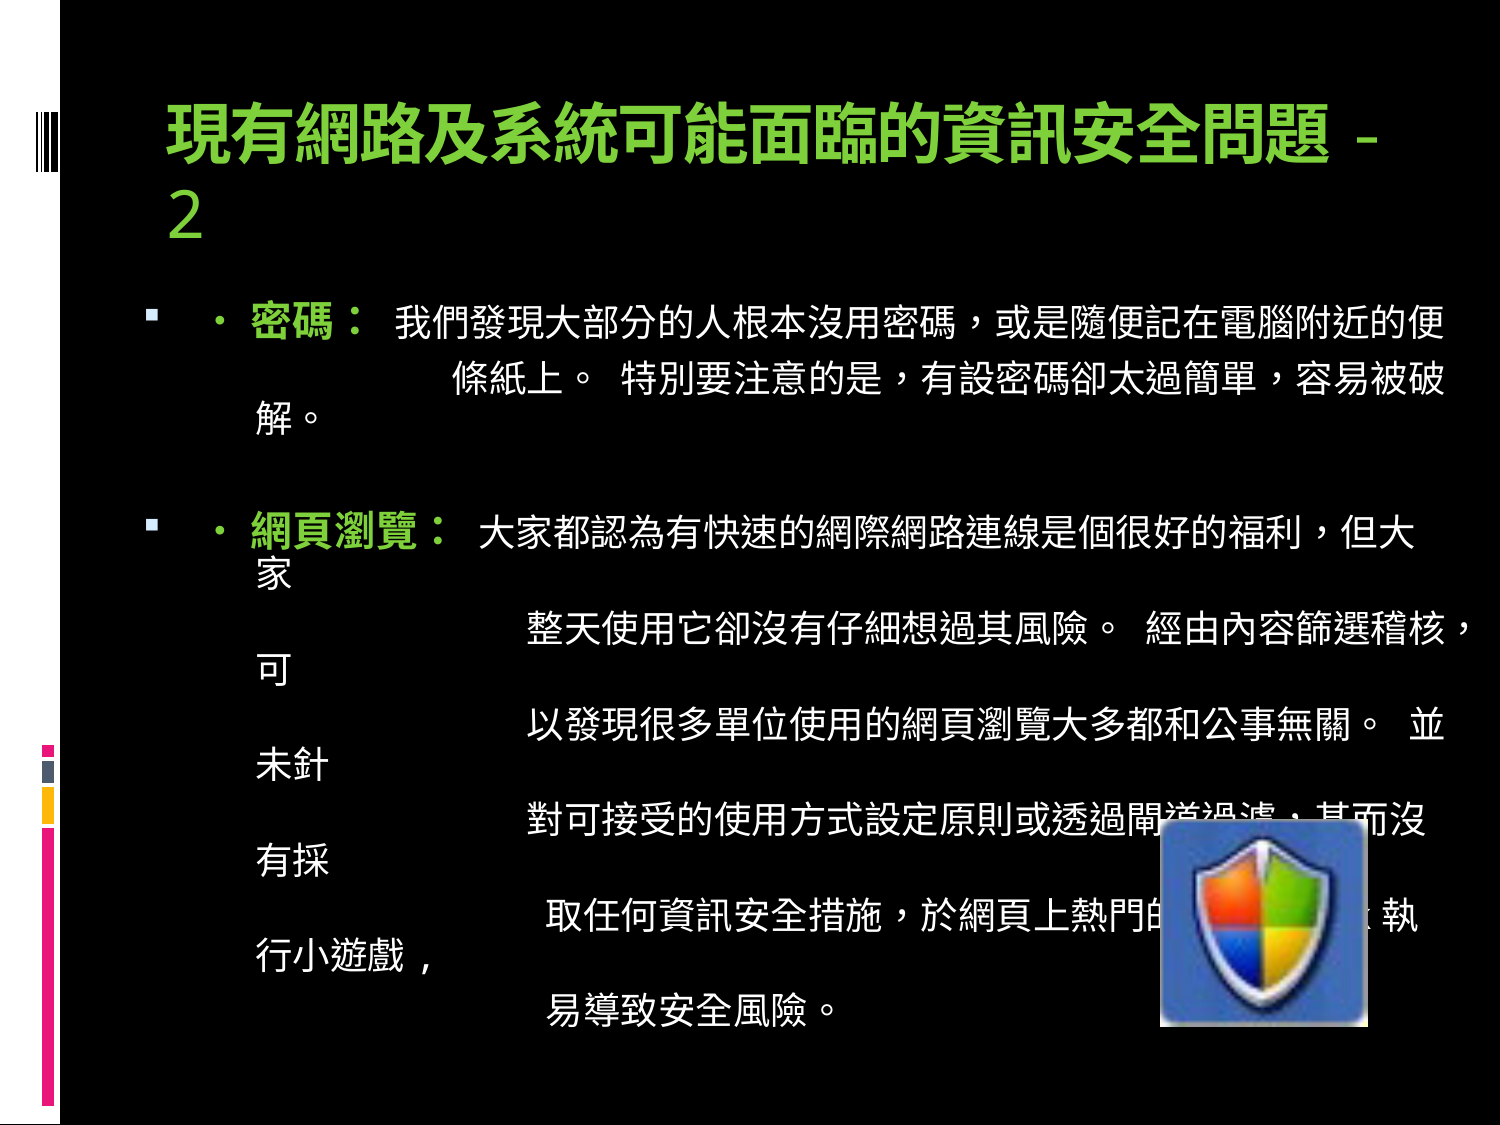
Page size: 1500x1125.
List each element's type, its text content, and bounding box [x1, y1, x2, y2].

list •密碼： 我們發現大部分的人根本沒用密碼，或是隨便記在電腦附近的便 條紙上。 特別要注意的是，有設密碼卻太過簡單，容易被破解。 •網頁瀏覽： 大家都認為有快速的網際網路連線是個很好的福利，但大家 整天使用它卻沒有仔細想過其風險。 經由內容篩選稽核，可 以發現很多單位使用的網頁瀏覽大多都和公事無關。 並未針 對可接受的使用方式設定原則或透過閘道過濾，甚而沒有採 取任何資訊安全措施，於網頁上熱門的facebook執行小遊戲, 易導致安全風險。 [105, 292, 1465, 1043]
picture [1160, 819, 1368, 1027]
title 現有網路及系統可能面臨的資訊安全問題-2 [150, 84, 1426, 235]
